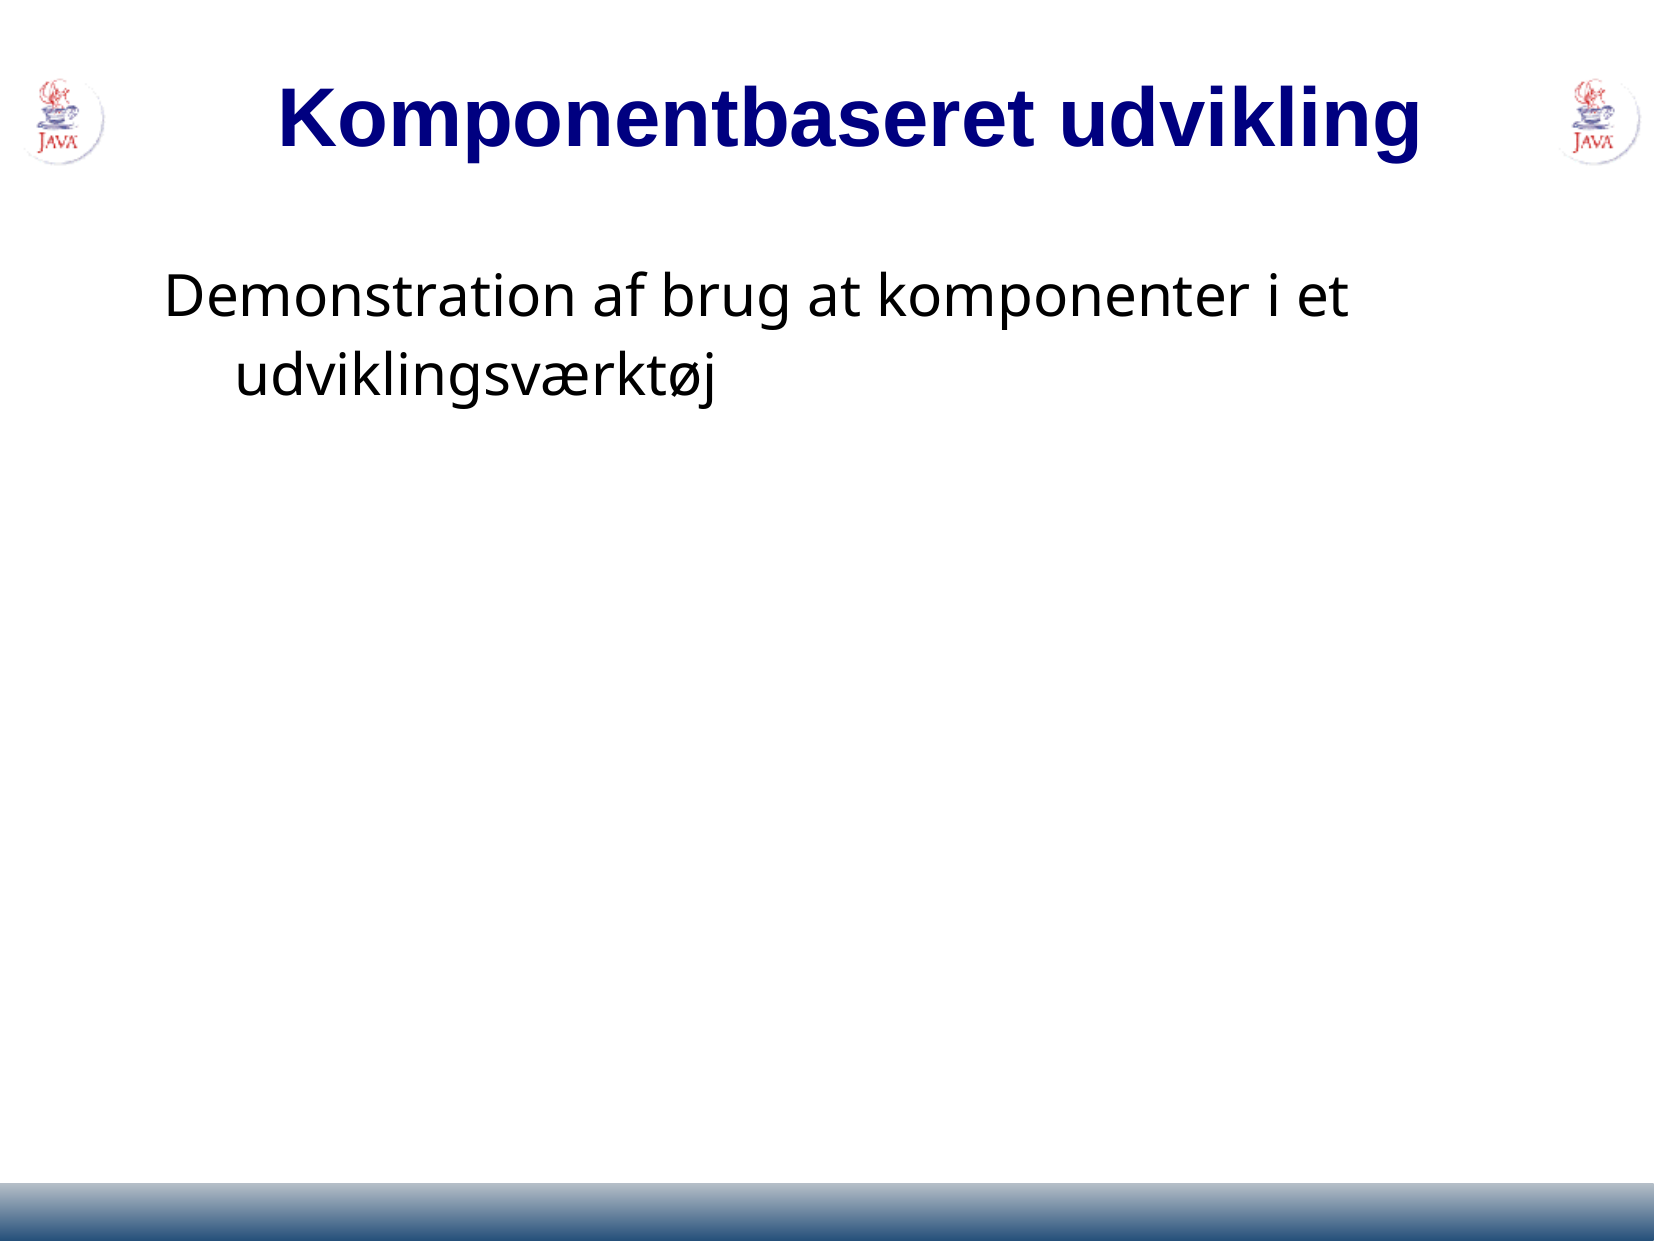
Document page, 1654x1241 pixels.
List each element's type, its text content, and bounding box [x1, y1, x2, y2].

picture [1545, 71, 1645, 169]
list Demonstration af brug at komponenter i et udviklingsværktøj [151, 253, 1532, 1154]
title Komponentbaseret udvikling [156, 14, 1534, 222]
picture [10, 71, 109, 169]
